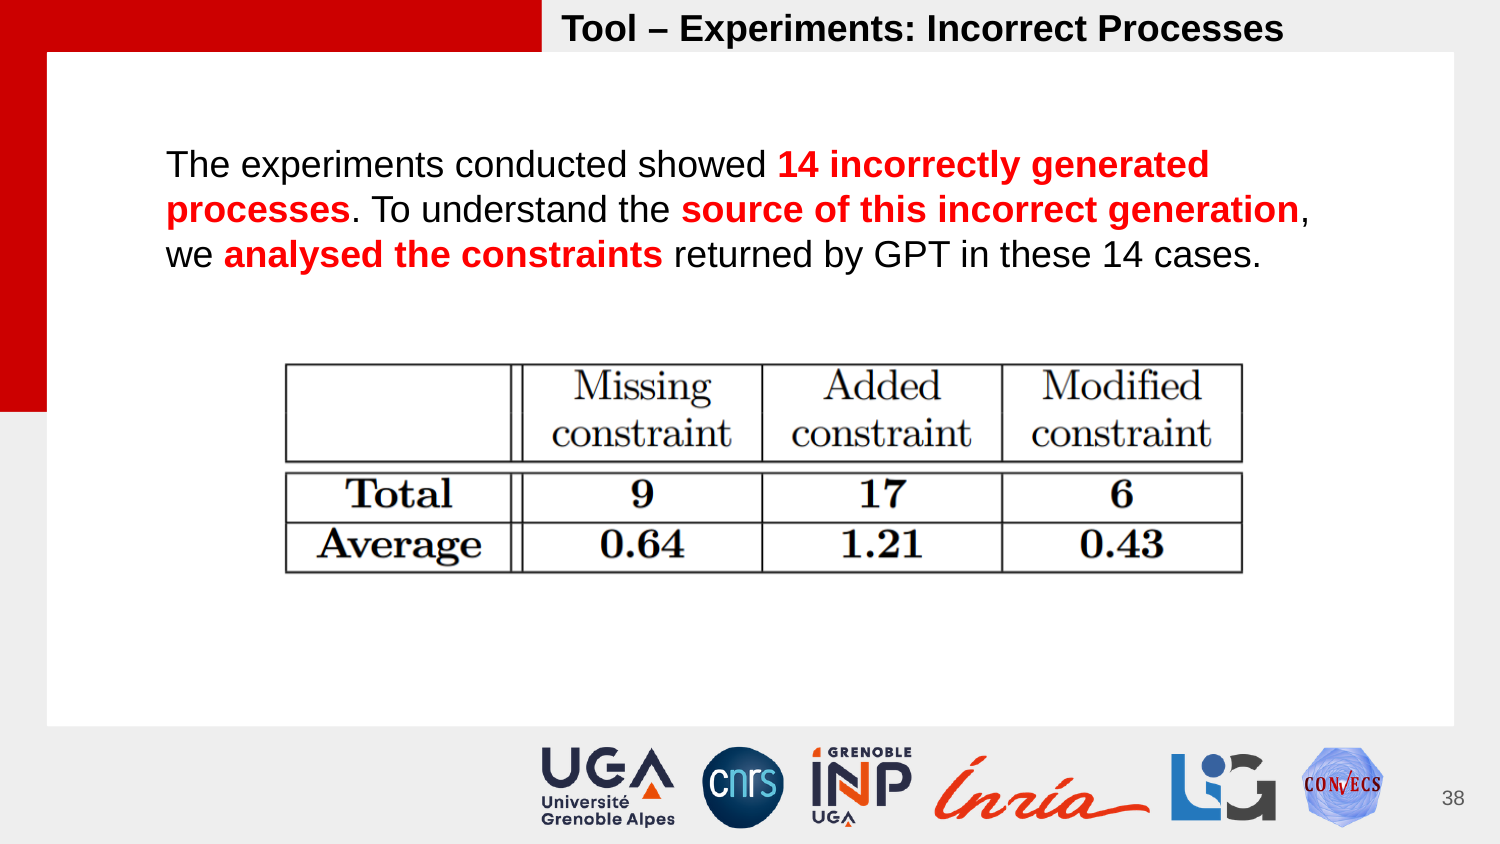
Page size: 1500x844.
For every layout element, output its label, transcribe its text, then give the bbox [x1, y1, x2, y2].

text_box The experiments conducted showed 14 incorrectly generated processes. To understand the source of this incorrect generation, we analysed the constraints returned by GPT in these 14 cases. [150, 124, 1373, 315]
text_box Tool – Experiments: Incorrect Processes [546, 0, 1441, 55]
slide_number <numéro> [1389, 764, 1480, 830]
picture [0, 0, 1500, 844]
